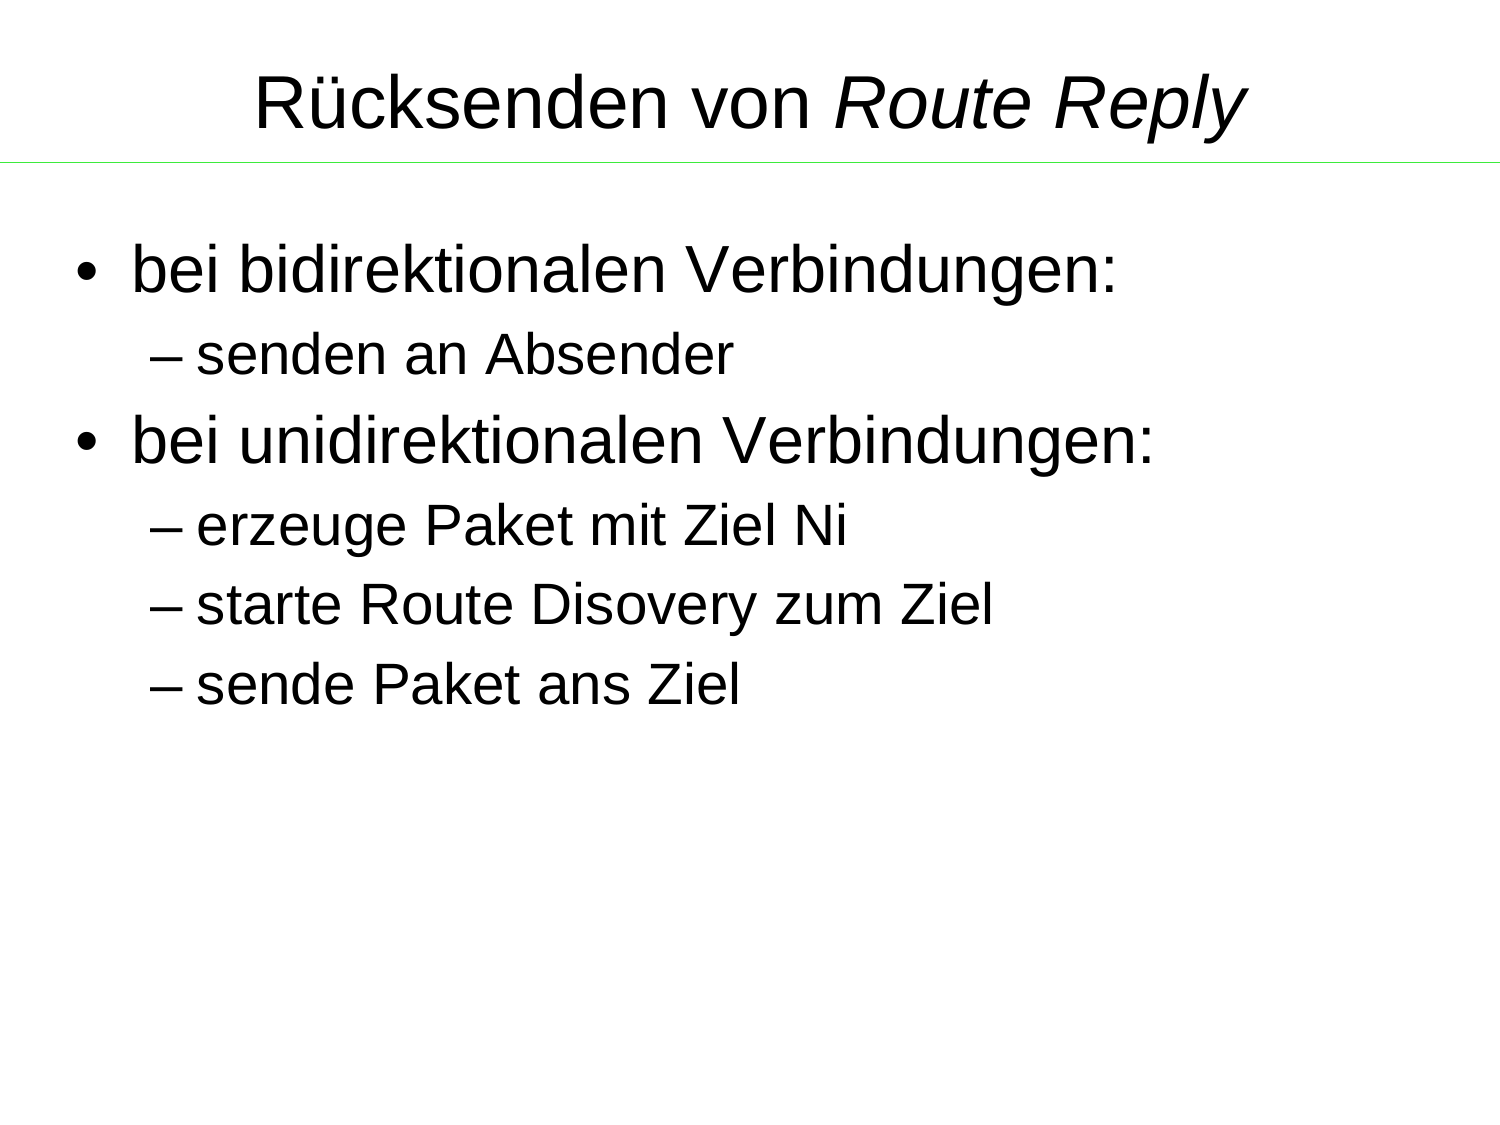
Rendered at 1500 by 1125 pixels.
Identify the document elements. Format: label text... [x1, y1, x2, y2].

list bei bidirektionalen Verbindungen: senden an Absender bei unidirektionalen Verbindungen: erzeuge Paket mit Ziel Ni starte Route Disovery zum Ziel sende Paket ans Ziel [75, 232, 1426, 986]
title Rücksenden von Route Reply [75, 57, 1426, 148]
